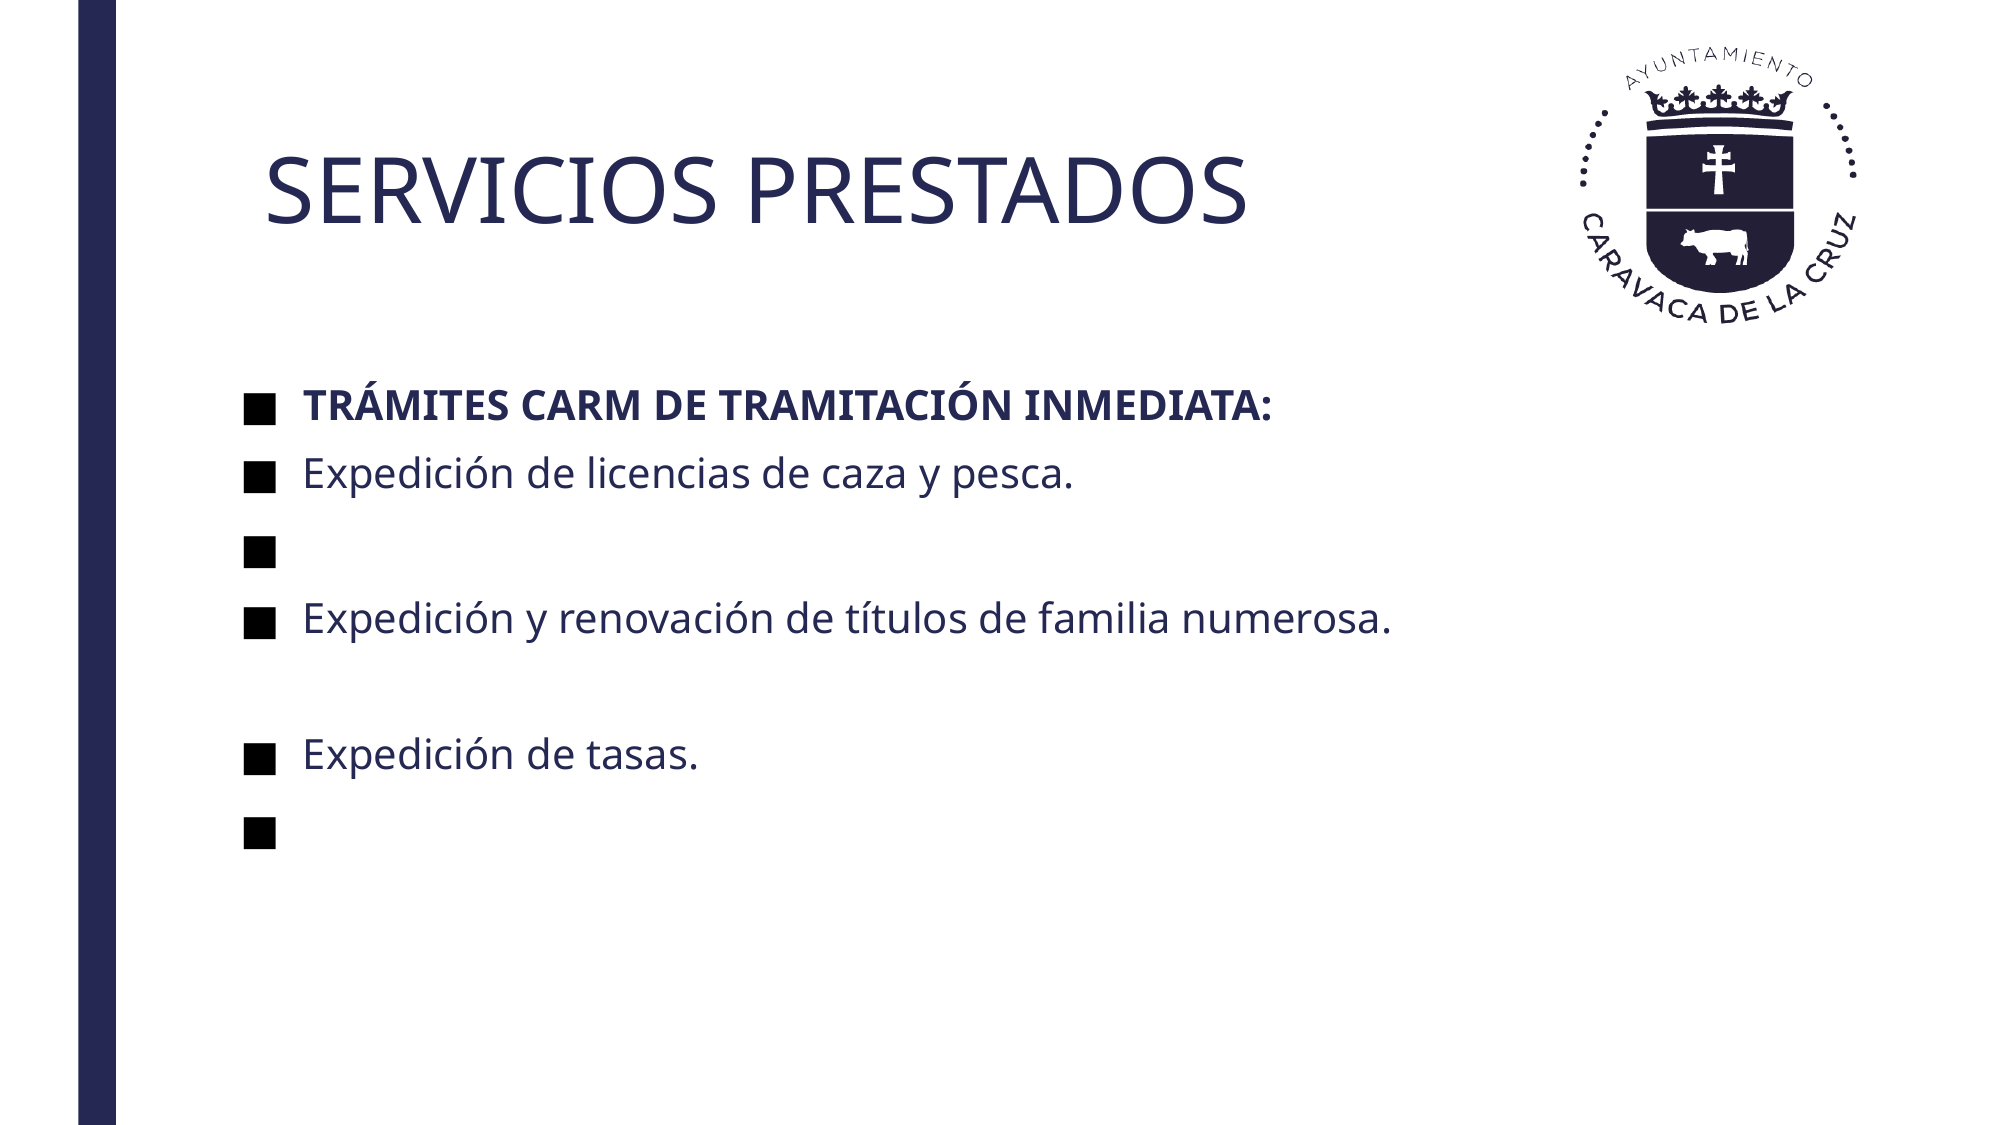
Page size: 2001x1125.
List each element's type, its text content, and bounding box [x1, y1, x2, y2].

list TRÁMITES CARM DE TRAMITACIÓN INMEDIATA: Expedición de licencias de caza y pesca. Expedición y renovación de títulos de familia numerosa. Expedición de tasas. [225, 375, 1801, 963]
picture [1573, 44, 1864, 331]
text_box SERVICIOS PRESTADOS [249, 137, 1825, 382]
